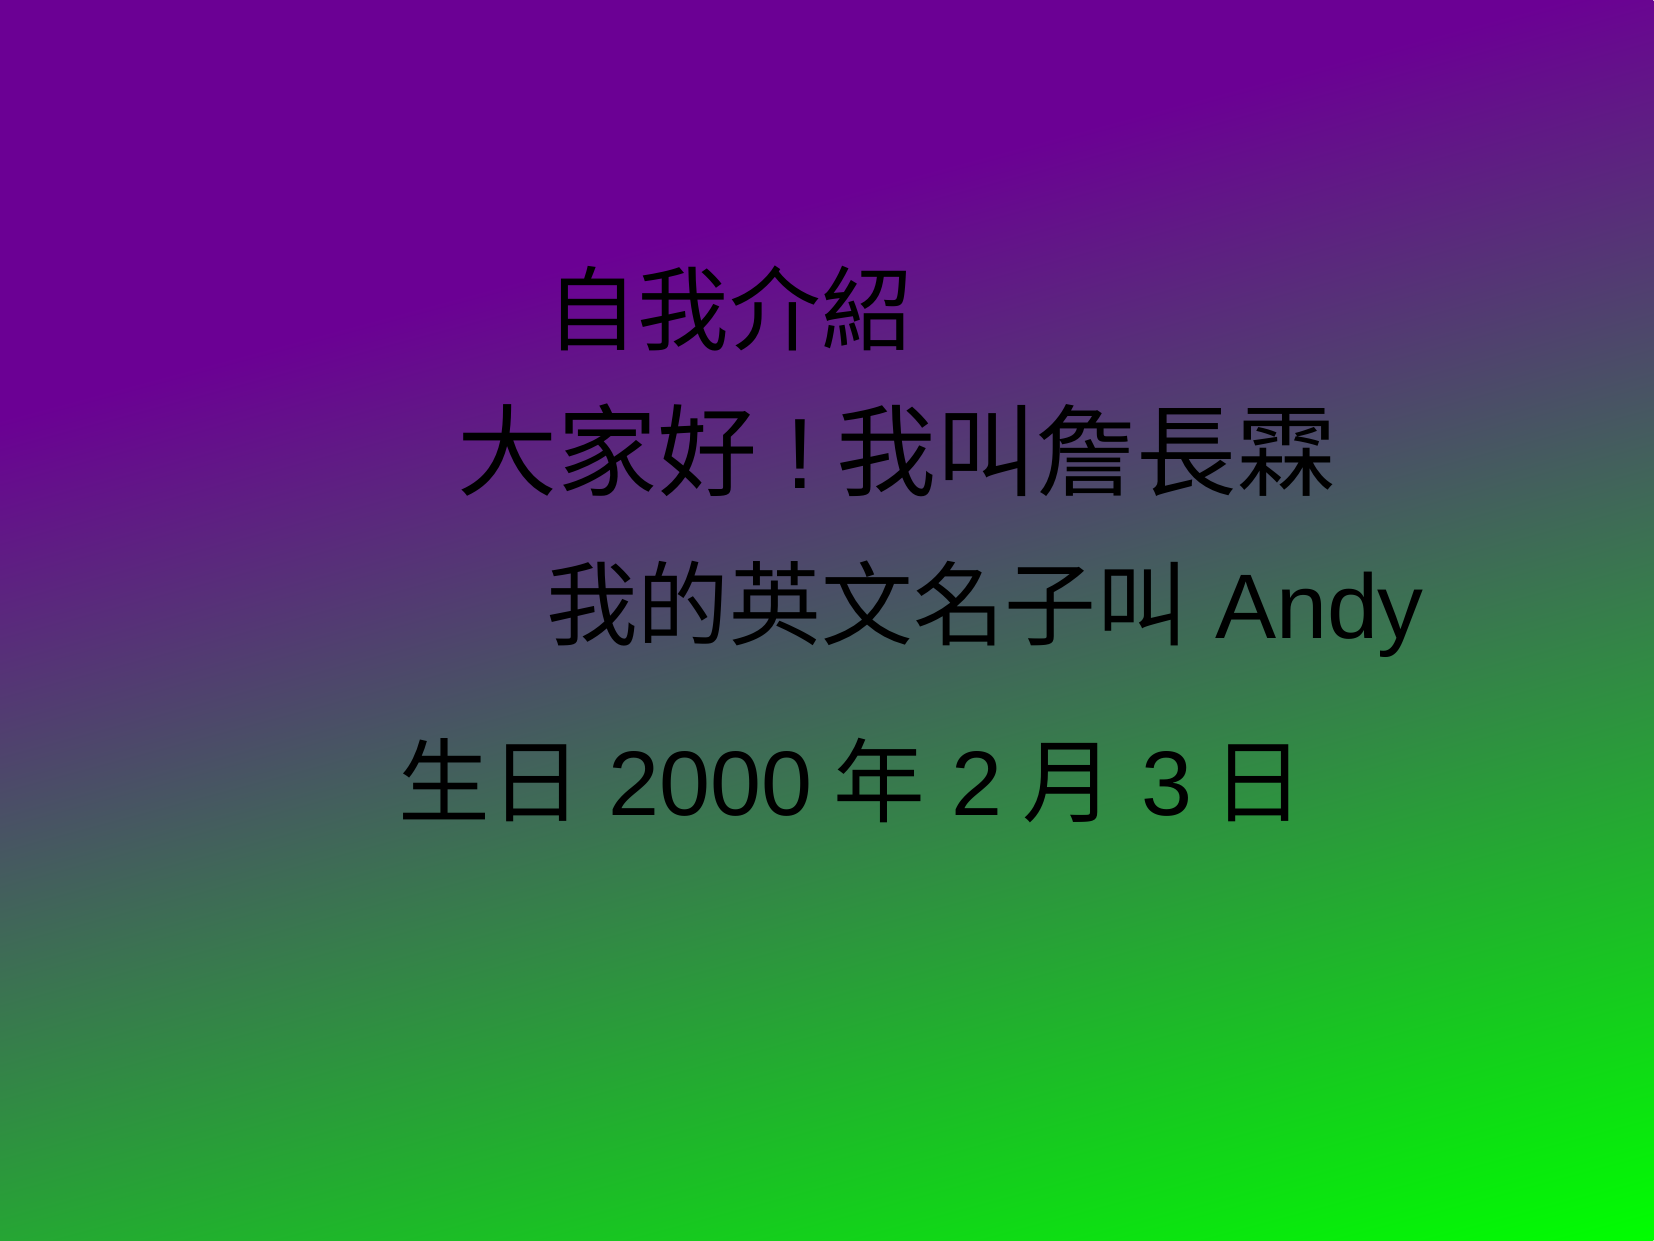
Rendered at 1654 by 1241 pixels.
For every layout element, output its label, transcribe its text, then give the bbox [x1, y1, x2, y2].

text_box 生日2000年2月3日 [383, 701, 1536, 1004]
text_box 自我介紹 [531, 229, 1654, 355]
text_box 我的英文名子叫Andy [531, 524, 1595, 650]
text_box 大家好!我叫詹長霖 [442, 364, 1418, 501]
